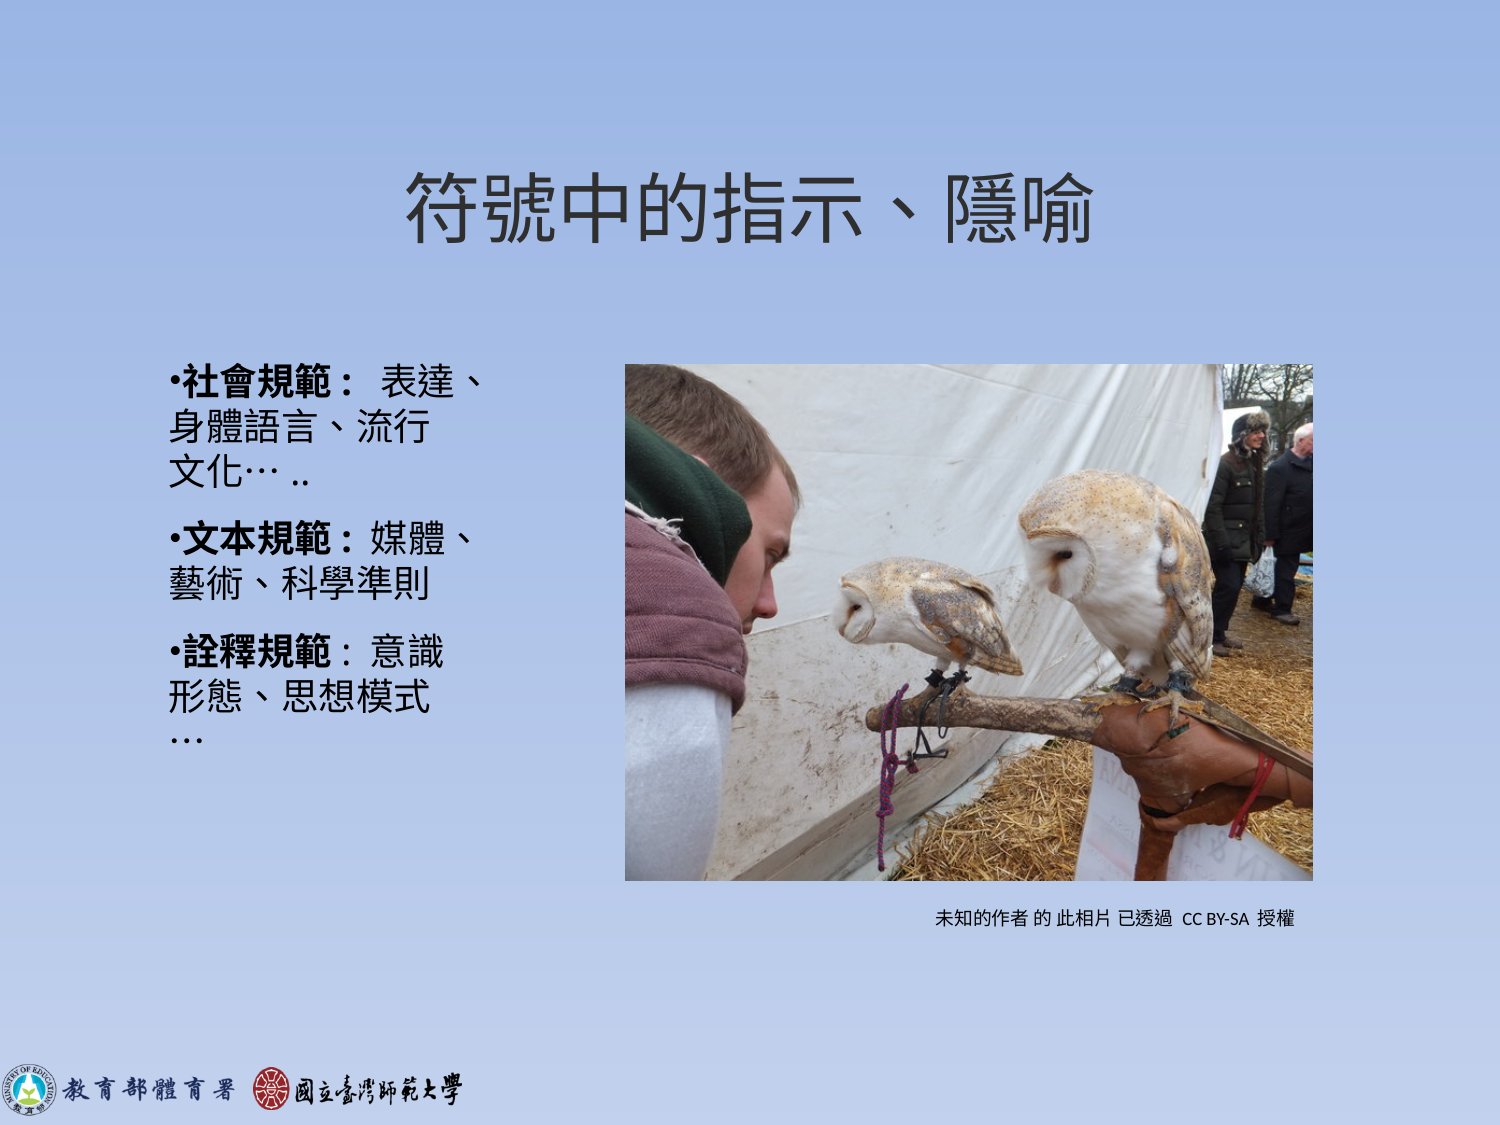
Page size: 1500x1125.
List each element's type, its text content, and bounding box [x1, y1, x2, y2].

title 符號中的指示、隱喻 [112, 137, 1388, 275]
picture [625, 364, 1313, 881]
text_box 社會規範: 表達、身體語言、流行文化….. 文本規範: 媒體、藝術、科學準則 詮釋規範: 意識形態、思想模式… [154, 350, 479, 775]
text_box 未知的作者 的 此相片 已透過 CC BY-SA 授權 [920, 898, 1313, 937]
